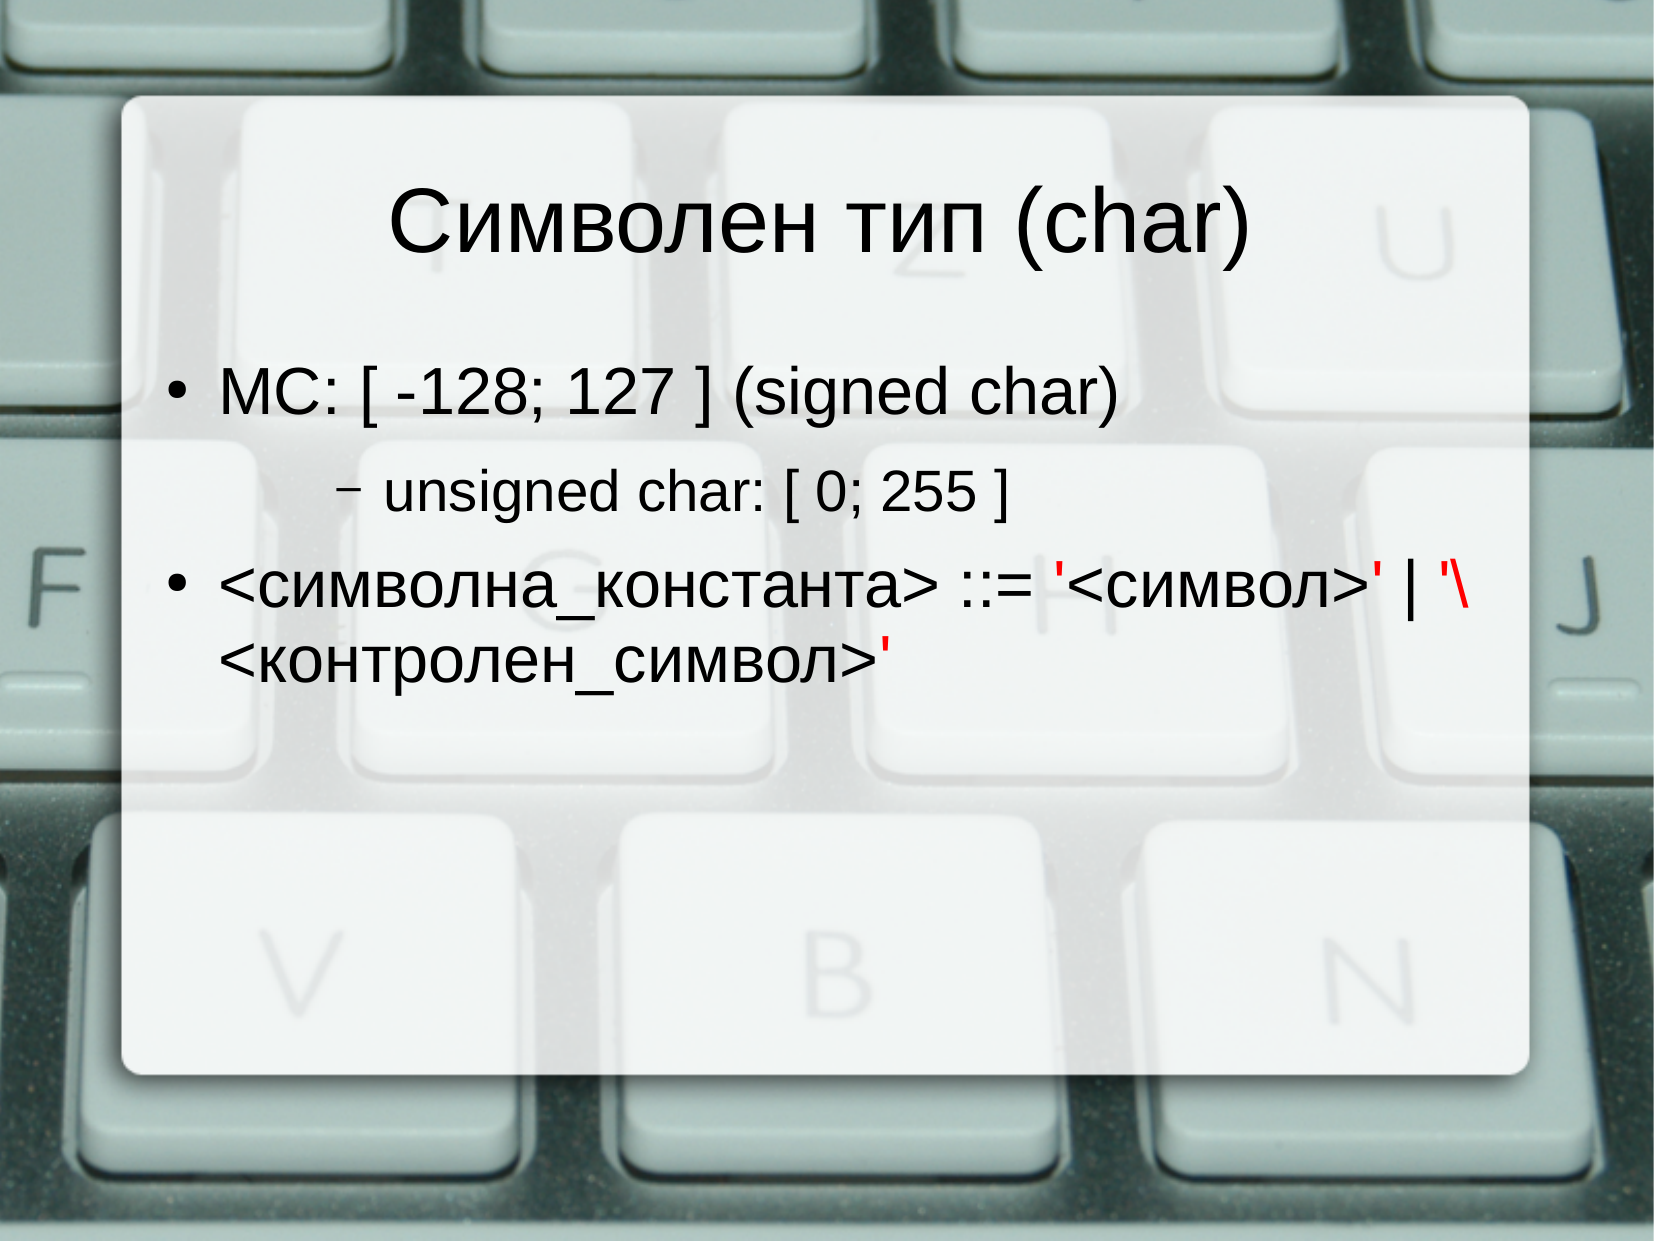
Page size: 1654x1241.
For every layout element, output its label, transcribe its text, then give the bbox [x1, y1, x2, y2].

title Символен тип (char) [135, 117, 1506, 325]
picture [0, 0, 1654, 1241]
list МС: [ -128; 127 ] (signed char) unsigned char: [ 0; 255 ] <символна_константа> ::= '<символ>' | '\<контролен_символ>' [147, 354, 1506, 1074]
